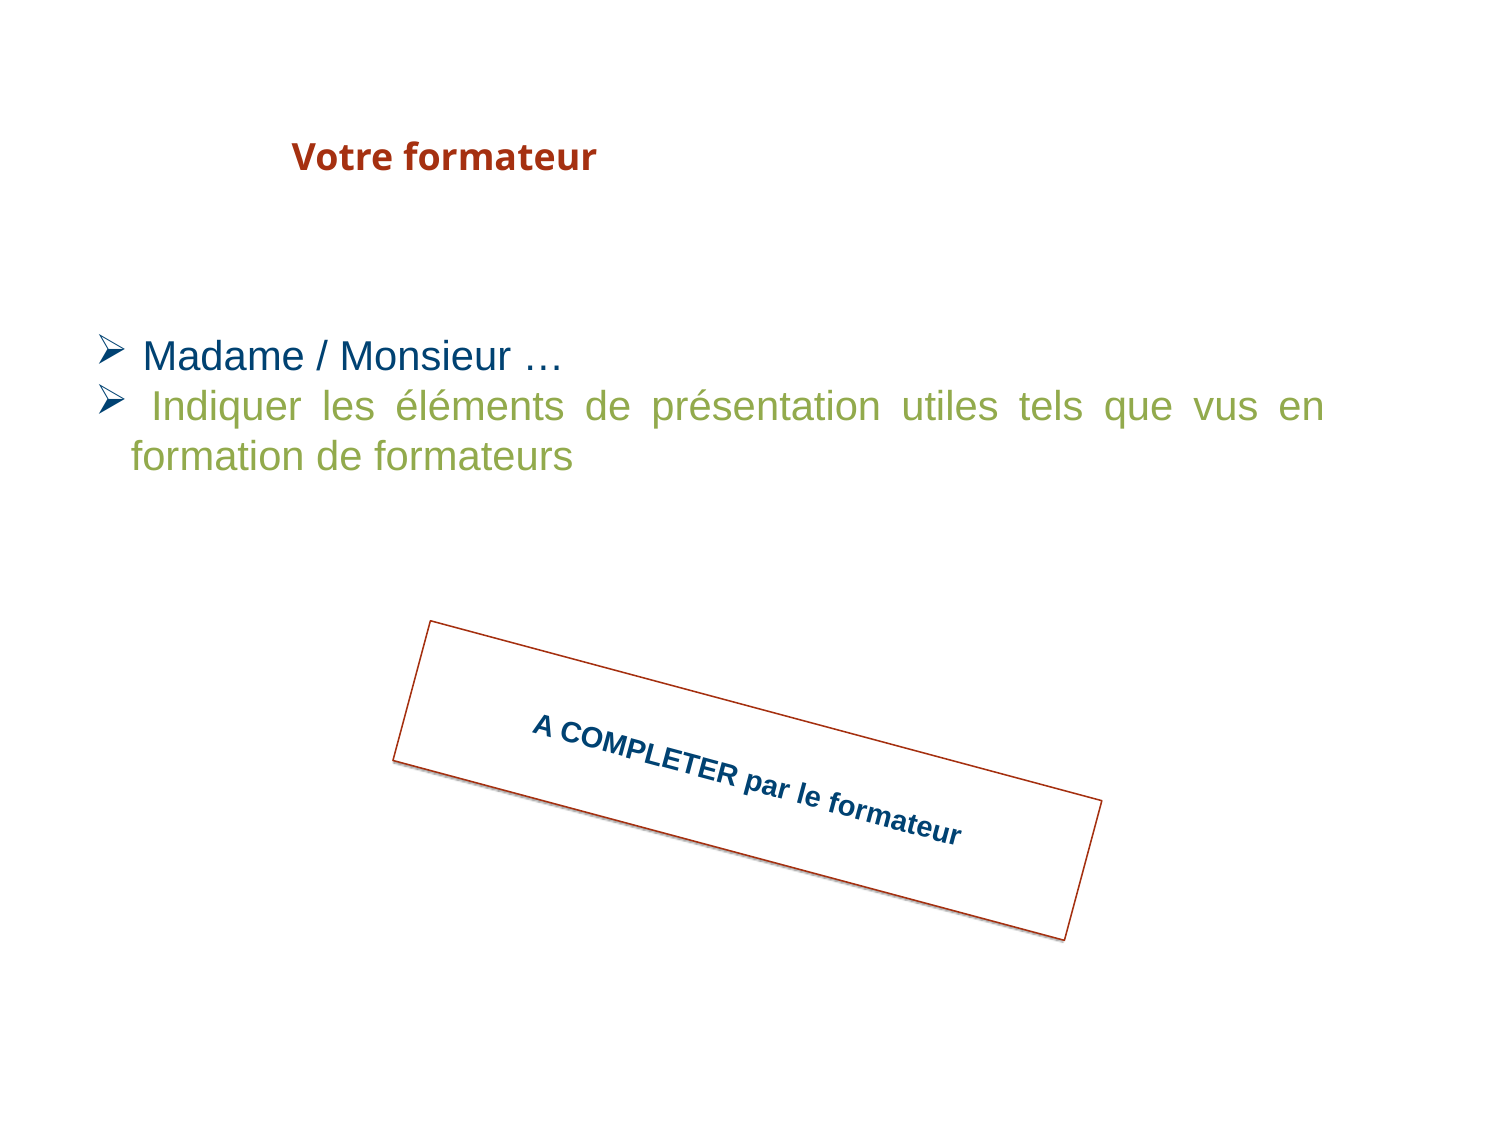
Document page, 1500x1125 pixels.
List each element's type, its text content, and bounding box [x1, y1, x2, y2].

text_box A COMPLETER par le formateur [392, 620, 1102, 941]
text_box Madame / Monsieur … Indiquer les éléments de présentation utiles tels que vus en formation de formateurs [41, 231, 1341, 941]
text_box Votre formateur [276, 125, 729, 232]
